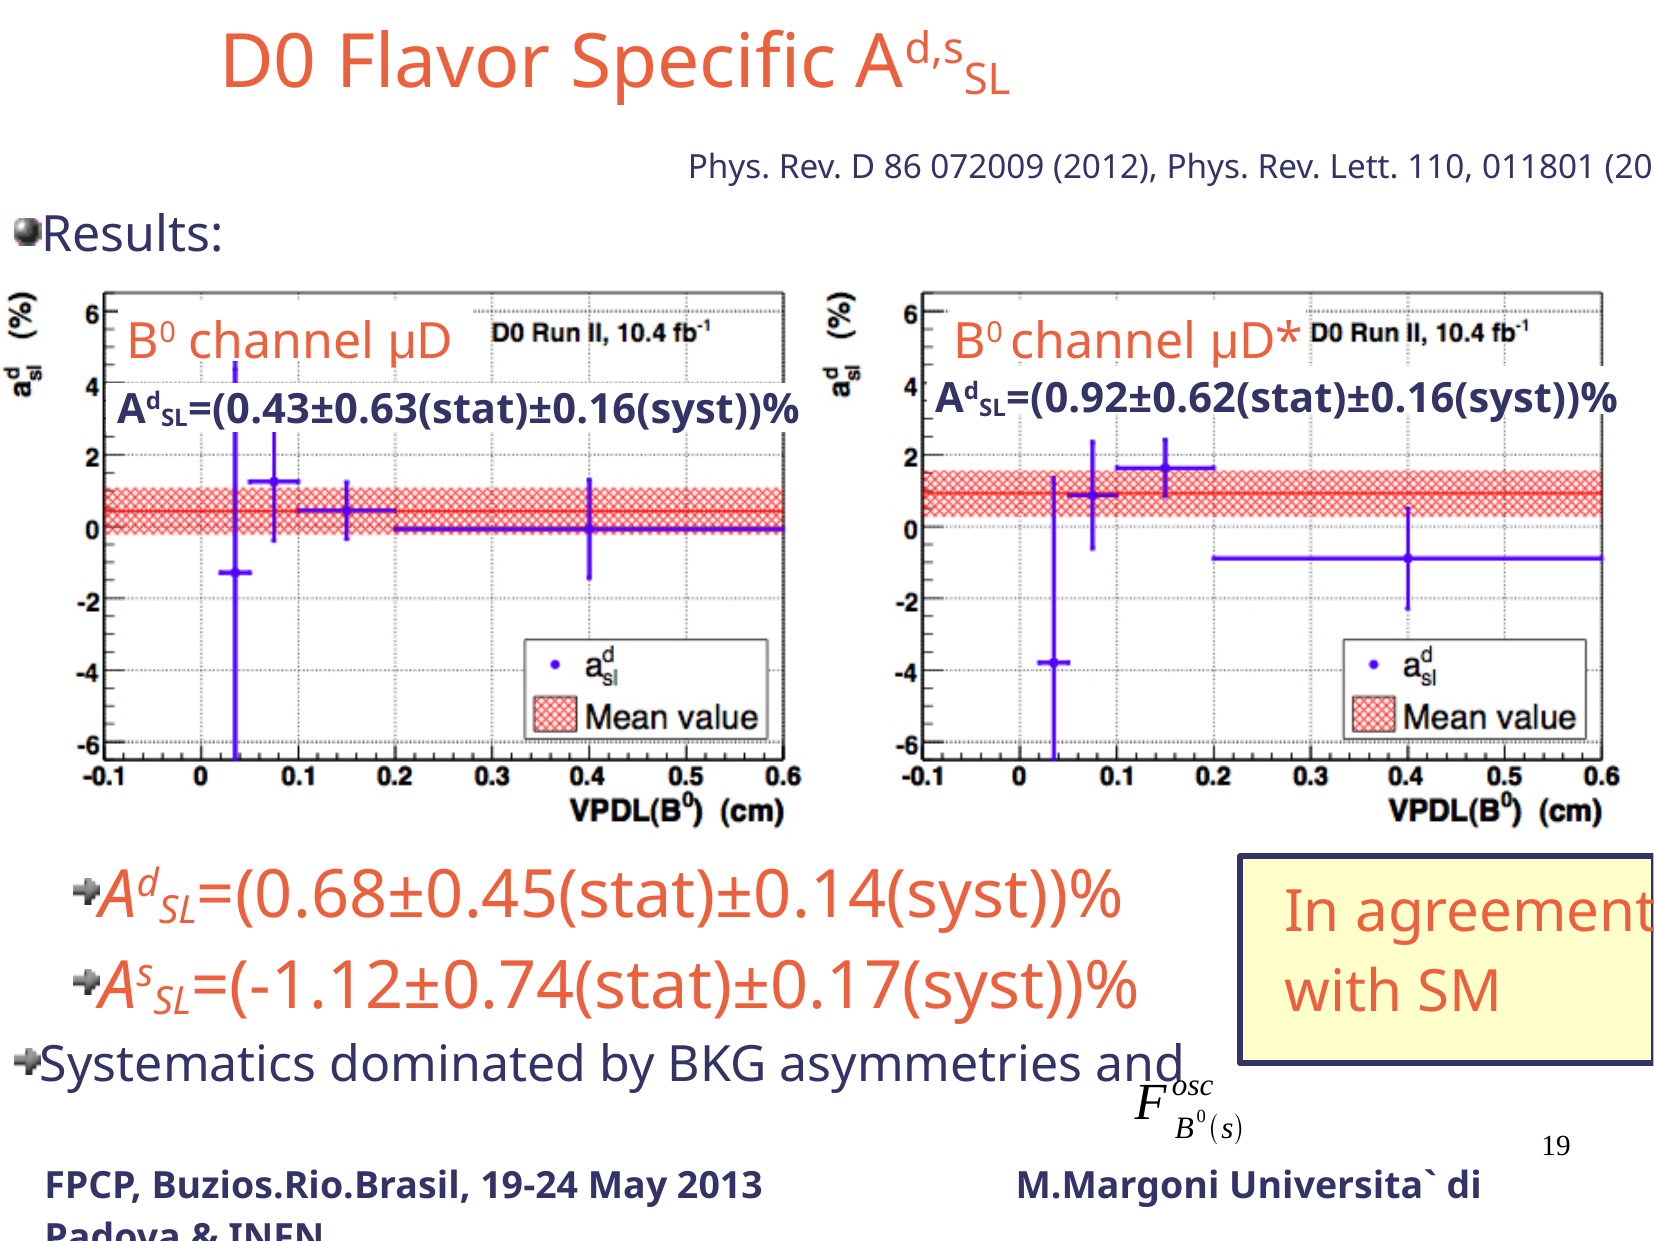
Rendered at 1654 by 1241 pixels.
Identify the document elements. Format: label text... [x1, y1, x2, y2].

text_box AdSL=(0.68±0.45(stat)±0.14(syst))% AsSL=(-1.12±0.74(stat)±0.17(syst))% Systematics dominated by BKG asymmetries and [0, 838, 1654, 1163]
text_box Phys. Rev. D 86 072009 (2012), Phys. Rev. Lett. 110, 011801 (2013) [673, 135, 1654, 228]
text_box AdSL=(0.43±0.63(stat)±0.16(syst))% [102, 370, 934, 473]
text_box In agreement with SM [1269, 862, 1654, 1058]
chart [1118, 1067, 1257, 1146]
text_box Results: [0, 190, 1648, 360]
text_box FPCP, Buzios.Rio.Brasil, 19-24 May 2013 M.Margoni Universita` di Padova & INFN [29, 1163, 1625, 1225]
text_box B0 channel μD* [938, 297, 1359, 392]
text_box AdSL=(0.92±0.62(stat)±0.16(syst))% [920, 360, 1654, 462]
text_box D0 Flavor Specific Ad,sSL [0, 0, 1601, 190]
text_box B0 channel μD [112, 297, 556, 392]
picture [0, 277, 1636, 838]
text_box [1240, 856, 1654, 1063]
